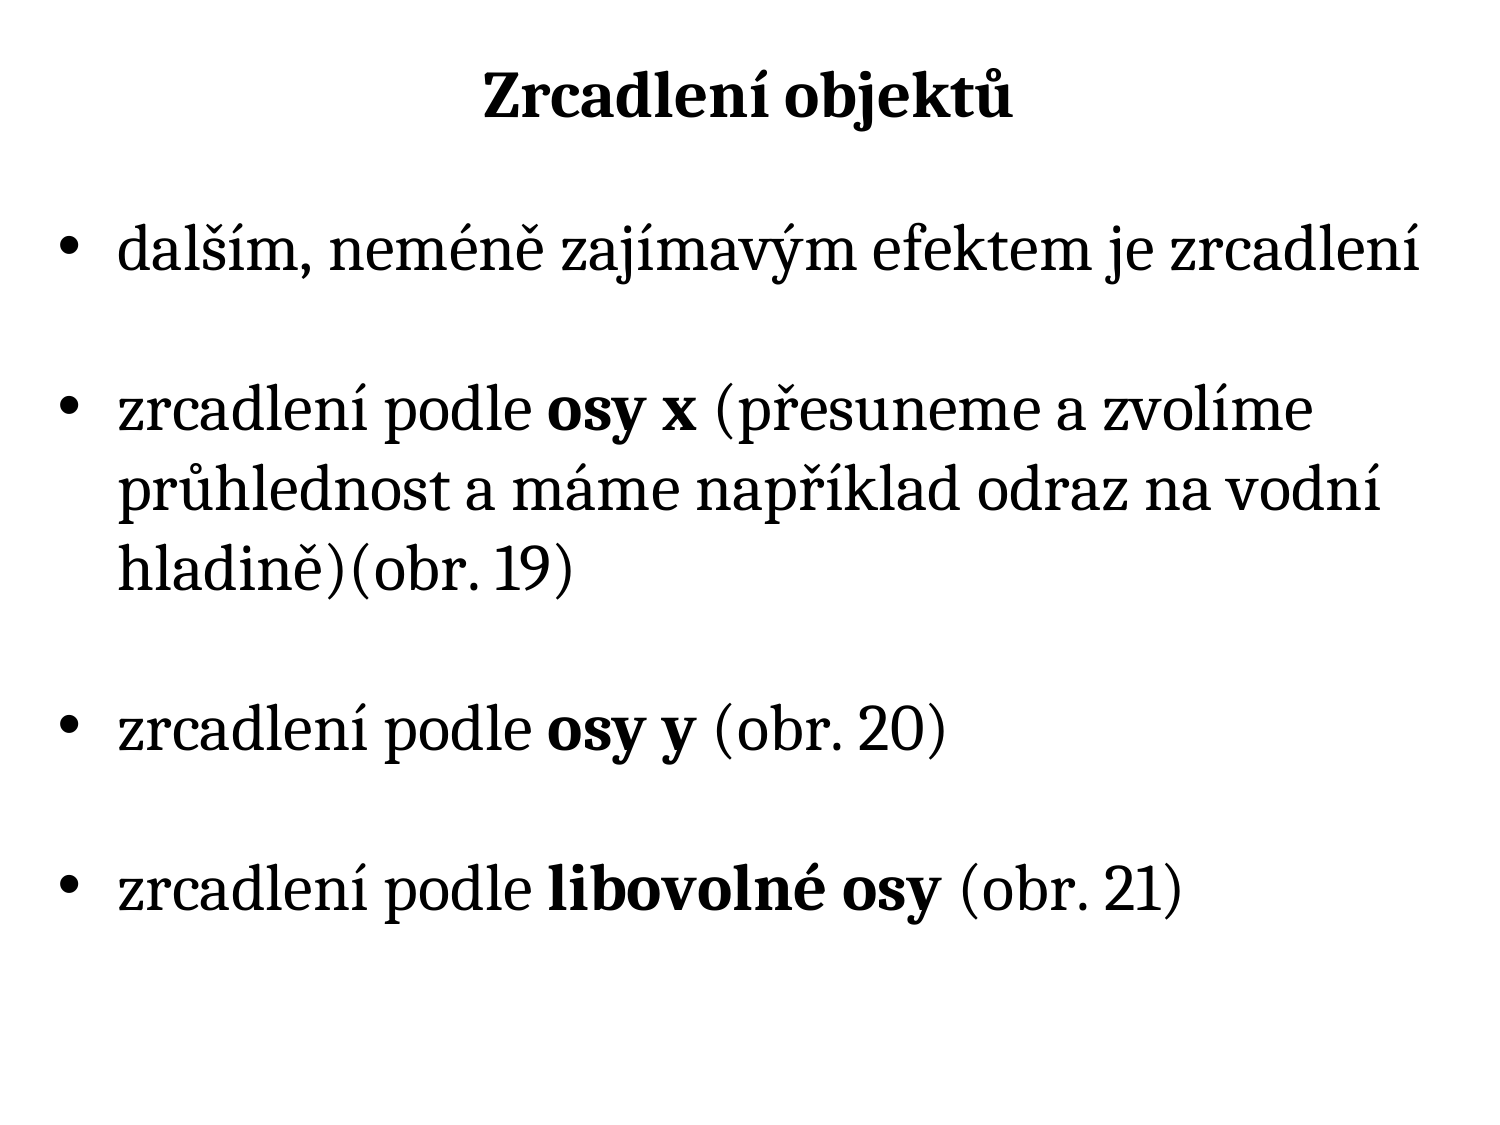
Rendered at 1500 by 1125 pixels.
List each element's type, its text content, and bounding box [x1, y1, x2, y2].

text_box dalším, neméně zajímavým efektem je zrcadlení zrcadlení podle osy x (přesuneme a zvolíme průhlednost a máme například odraz na vodní hladině)(obr. 19) zrcadlení podle osy y (obr. 20) zrcadlení podle libovolné osy (obr. 21) [0, 196, 1500, 932]
text_box Zrcadlení objektů [0, 42, 1500, 139]
